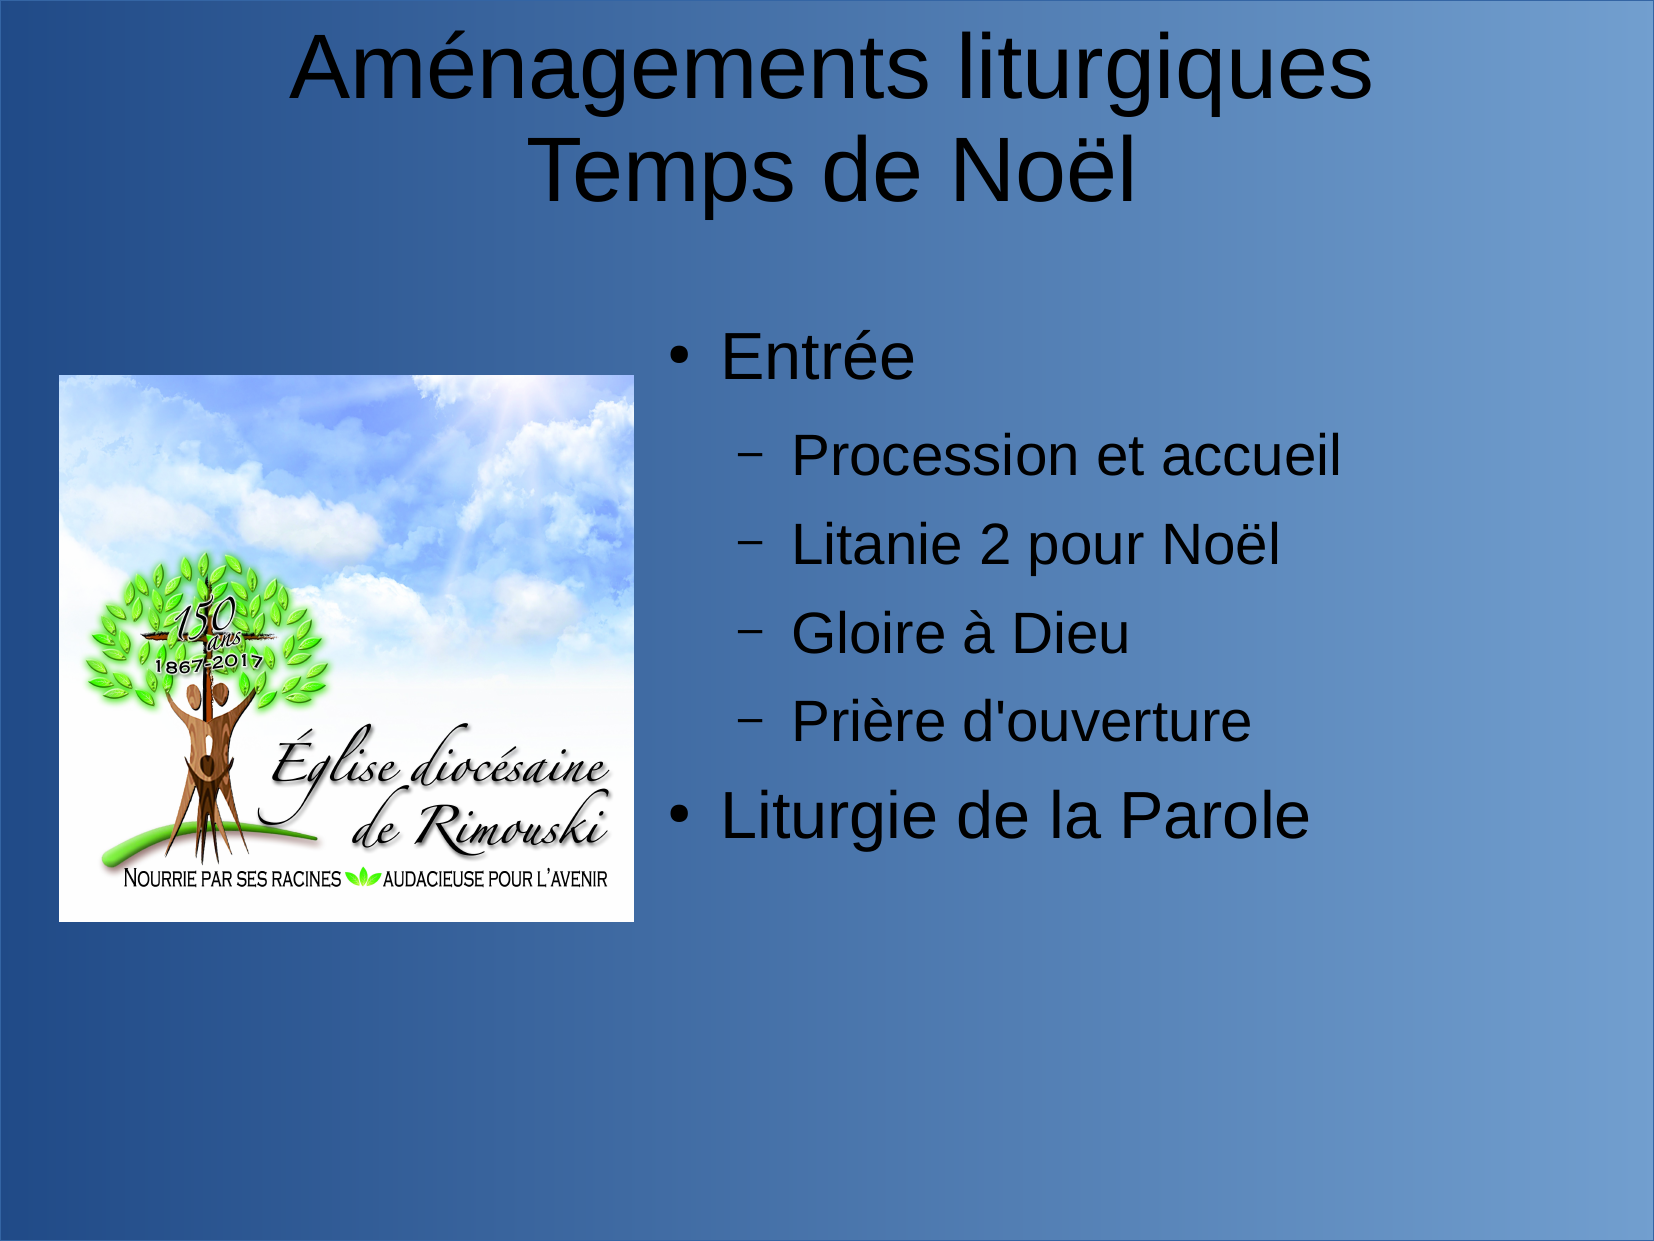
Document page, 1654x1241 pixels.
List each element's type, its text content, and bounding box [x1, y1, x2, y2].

title Aménagements liturgiques Temps de Noël [181, 11, 1484, 225]
list Entrée Procession et accueil Litanie 2 pour Noël Gloire à Dieu Prière d'ouverture Liturgie de la Parole [649, 318, 1619, 1016]
picture [59, 375, 634, 922]
